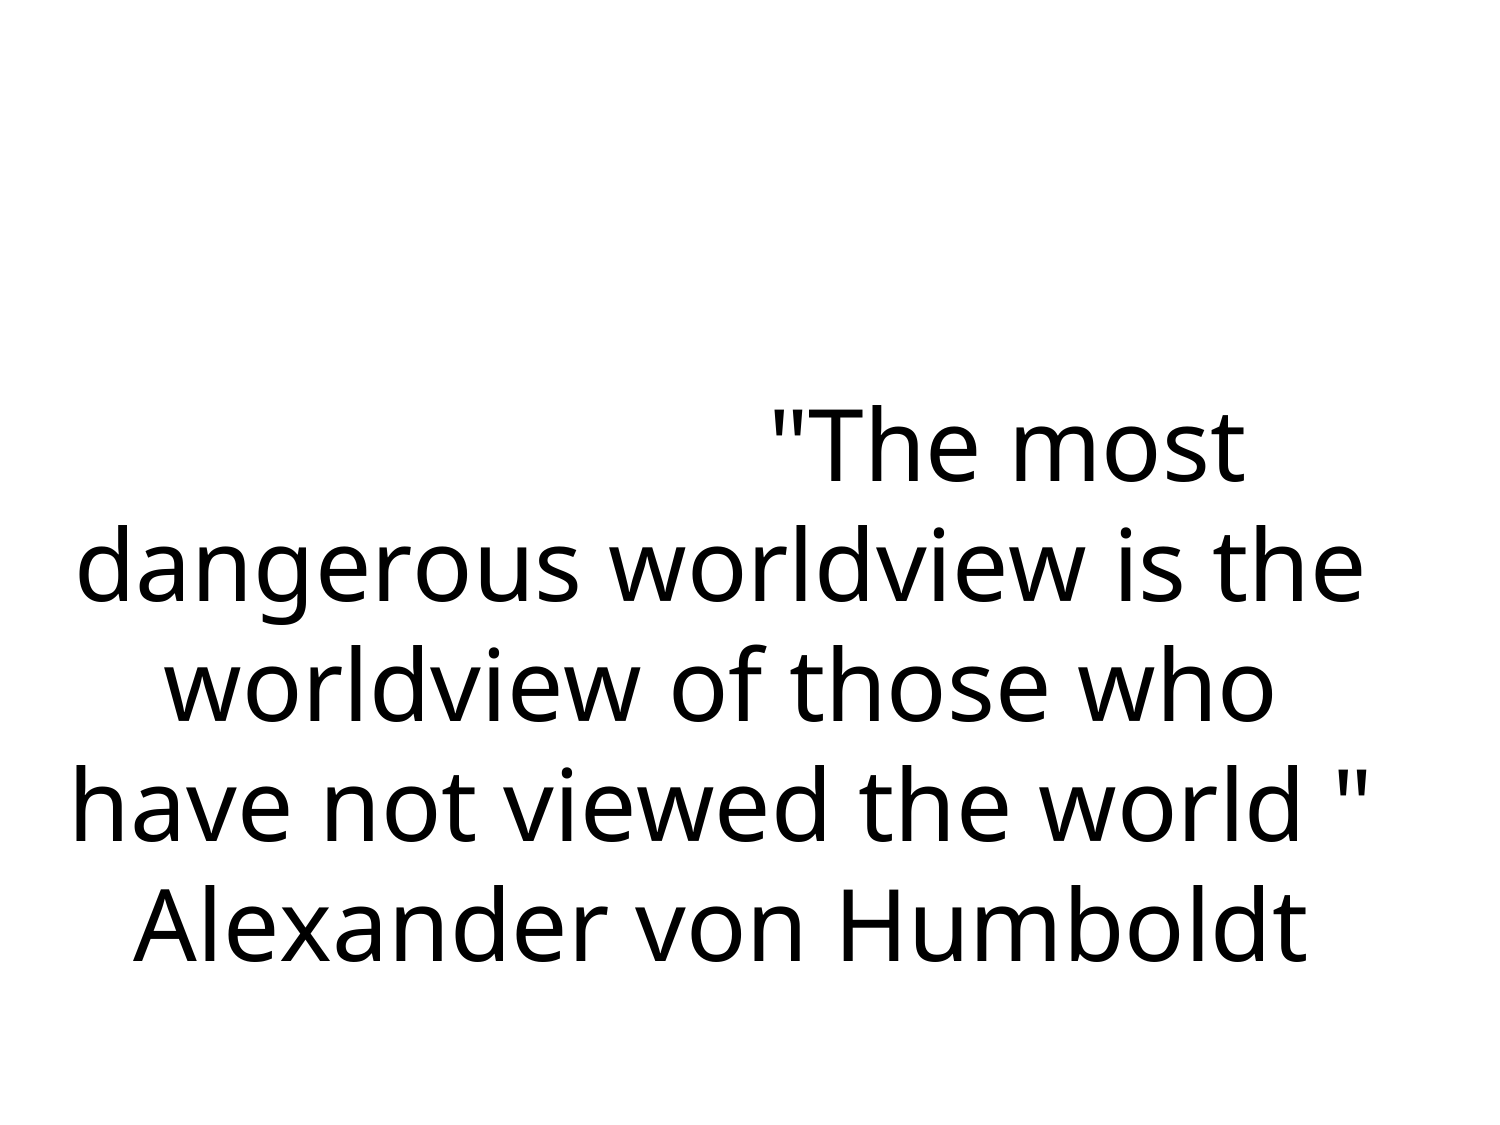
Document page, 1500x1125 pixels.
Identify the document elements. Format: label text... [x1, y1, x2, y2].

title "The most dangerous worldview is the worldview of those who have not viewed the world " Alexander von Humboldt [46, 374, 1397, 902]
